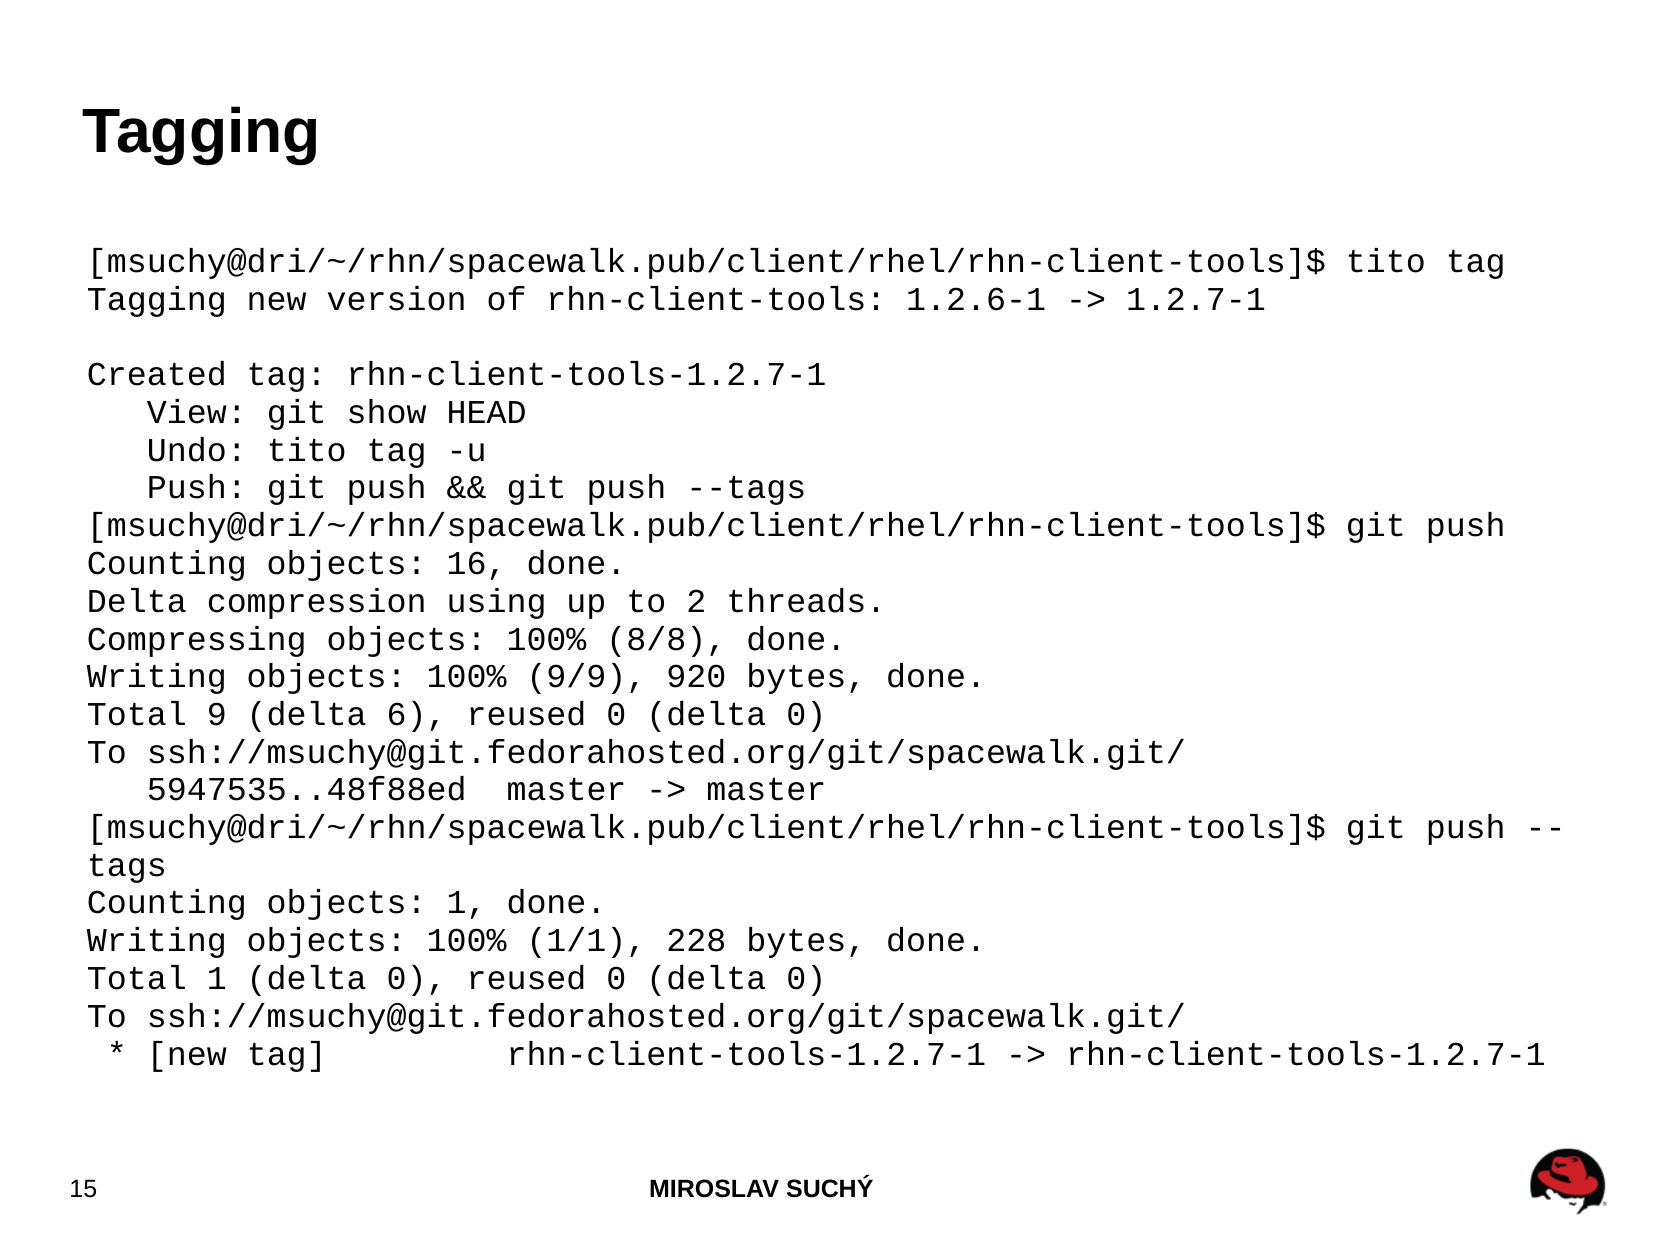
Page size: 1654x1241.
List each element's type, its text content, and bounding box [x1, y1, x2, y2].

title Tagging [82, 45, 1571, 218]
picture [1529, 1146, 1613, 1224]
list [msuchy@dri/~/rhn/spacewalk.pub/client/rhel/rhn-client-tools]$ tito tag Tagging new version of rhn-client-tools: 1.2.6-1 -> 1.2.7-1 Created tag: rhn-client-tools-1.2.7-1 View: git show HEAD Undo: tito tag -u Push: git push && git push --tags [msuchy@dri/~/rhn/spacewalk.pub/client/rhel/rhn-client-tools]$ git push Counting objects: 16, done. Delta compression using up to 2 threads. Compressing objects: 100% (8/8), done. Writing objects: 100% (9/9), 920 bytes, done. Total 9 (delta 6), reused 0 (delta 0) To ssh://msuchy@git.fedorahosted.org/git/spacewalk.git/ 5947535..48f88ed master -> master [msuchy@dri/~/rhn/spacewalk.pub/client/rhel/rhn-client-tools]$ git push --tags Counting objects: 1, done. Writing objects: 100% (1/1), 228 bytes, done. Total 1 (delta 0), reused 0 (delta 0) To ssh://msuchy@git.fedorahosted.org/git/spacewalk.git/ * [new tag] rhn-client-tools-1.2.7-1 -> rhn-client-tools-1.2.7-1 [86, 244, 1576, 1076]
